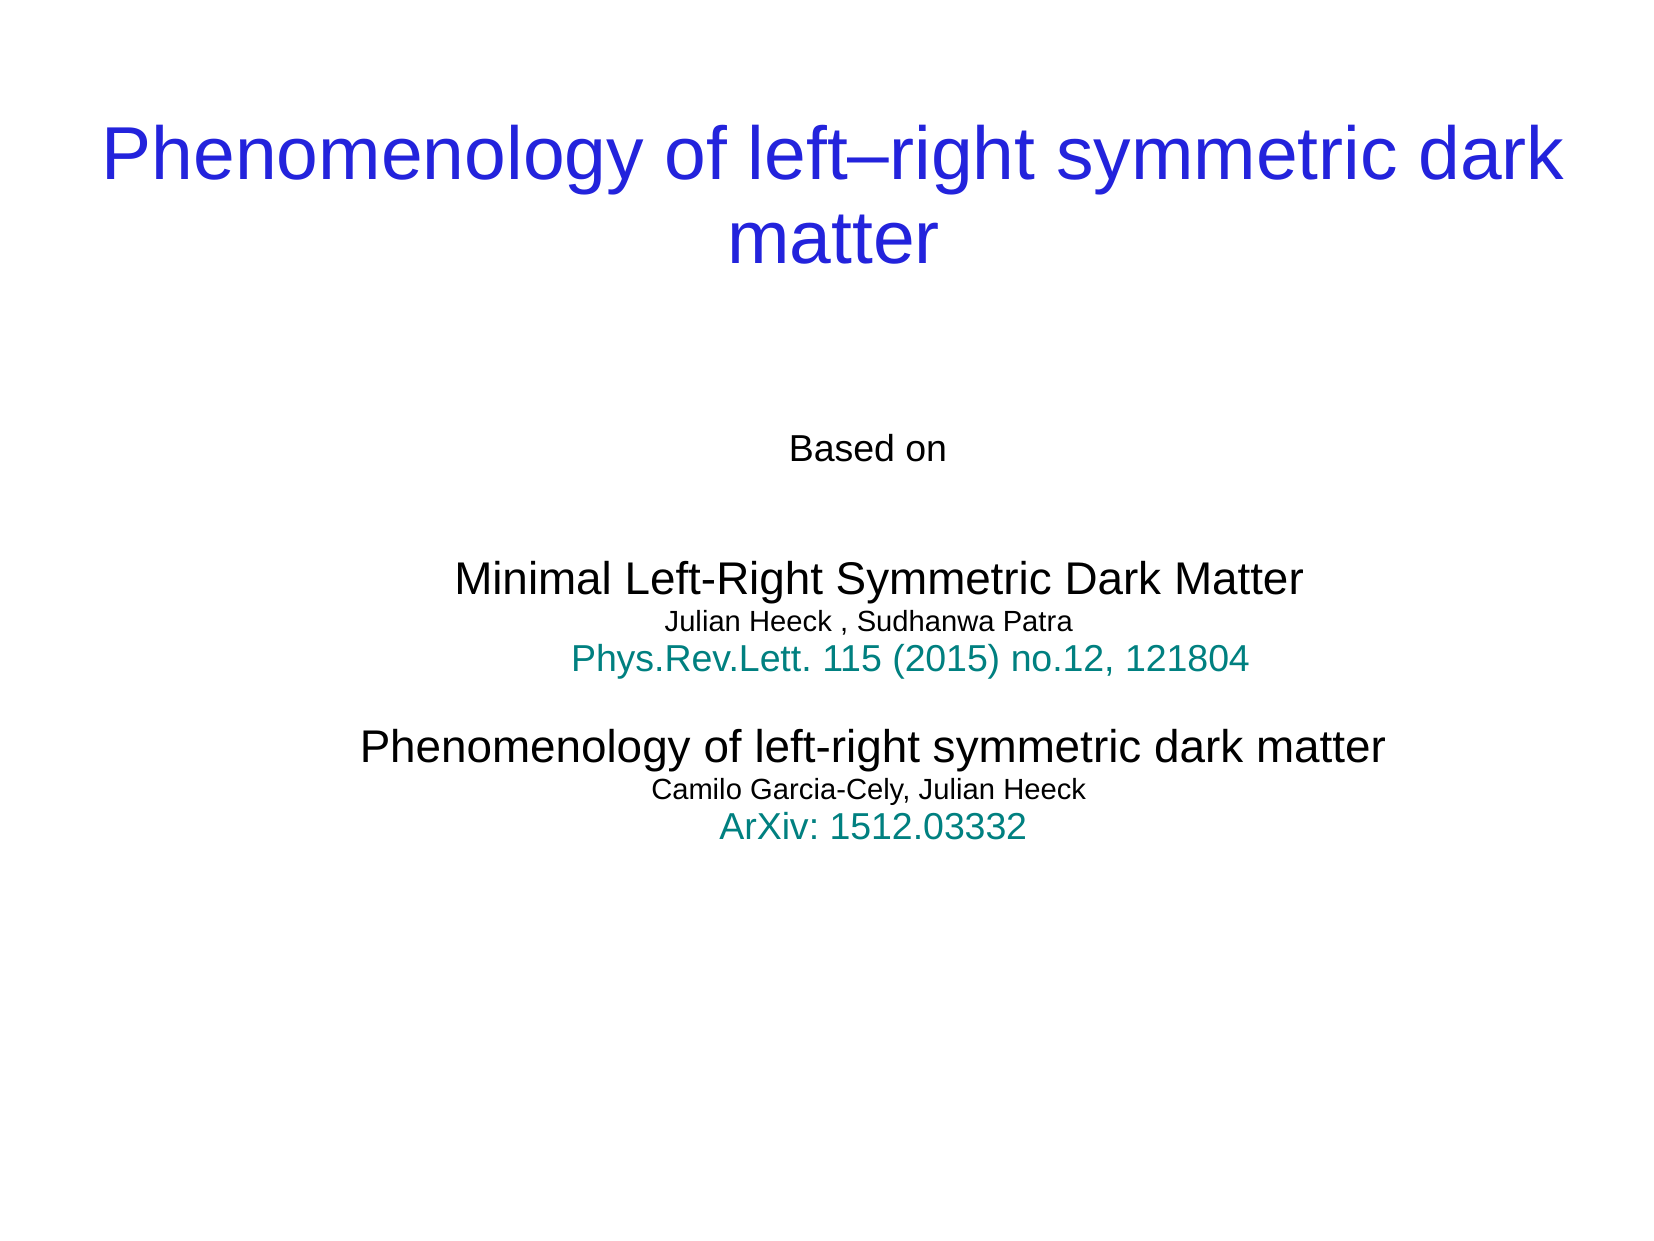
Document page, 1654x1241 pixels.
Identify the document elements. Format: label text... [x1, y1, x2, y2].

title Phenomenology of left–right symmetric dark matter [89, 71, 1578, 319]
text_box Based on Minimal Left-Right Symmetric Dark Matter Julian Heeck , Sudhanwa Patra Phys.Rev.Lett. 115 (2015) no.12, 121804 Phenomenology of left-right symmetric dark matter Camilo Garcia-Cely, Julian Heeck ArXiv: 1512.03332 [345, 420, 1654, 855]
